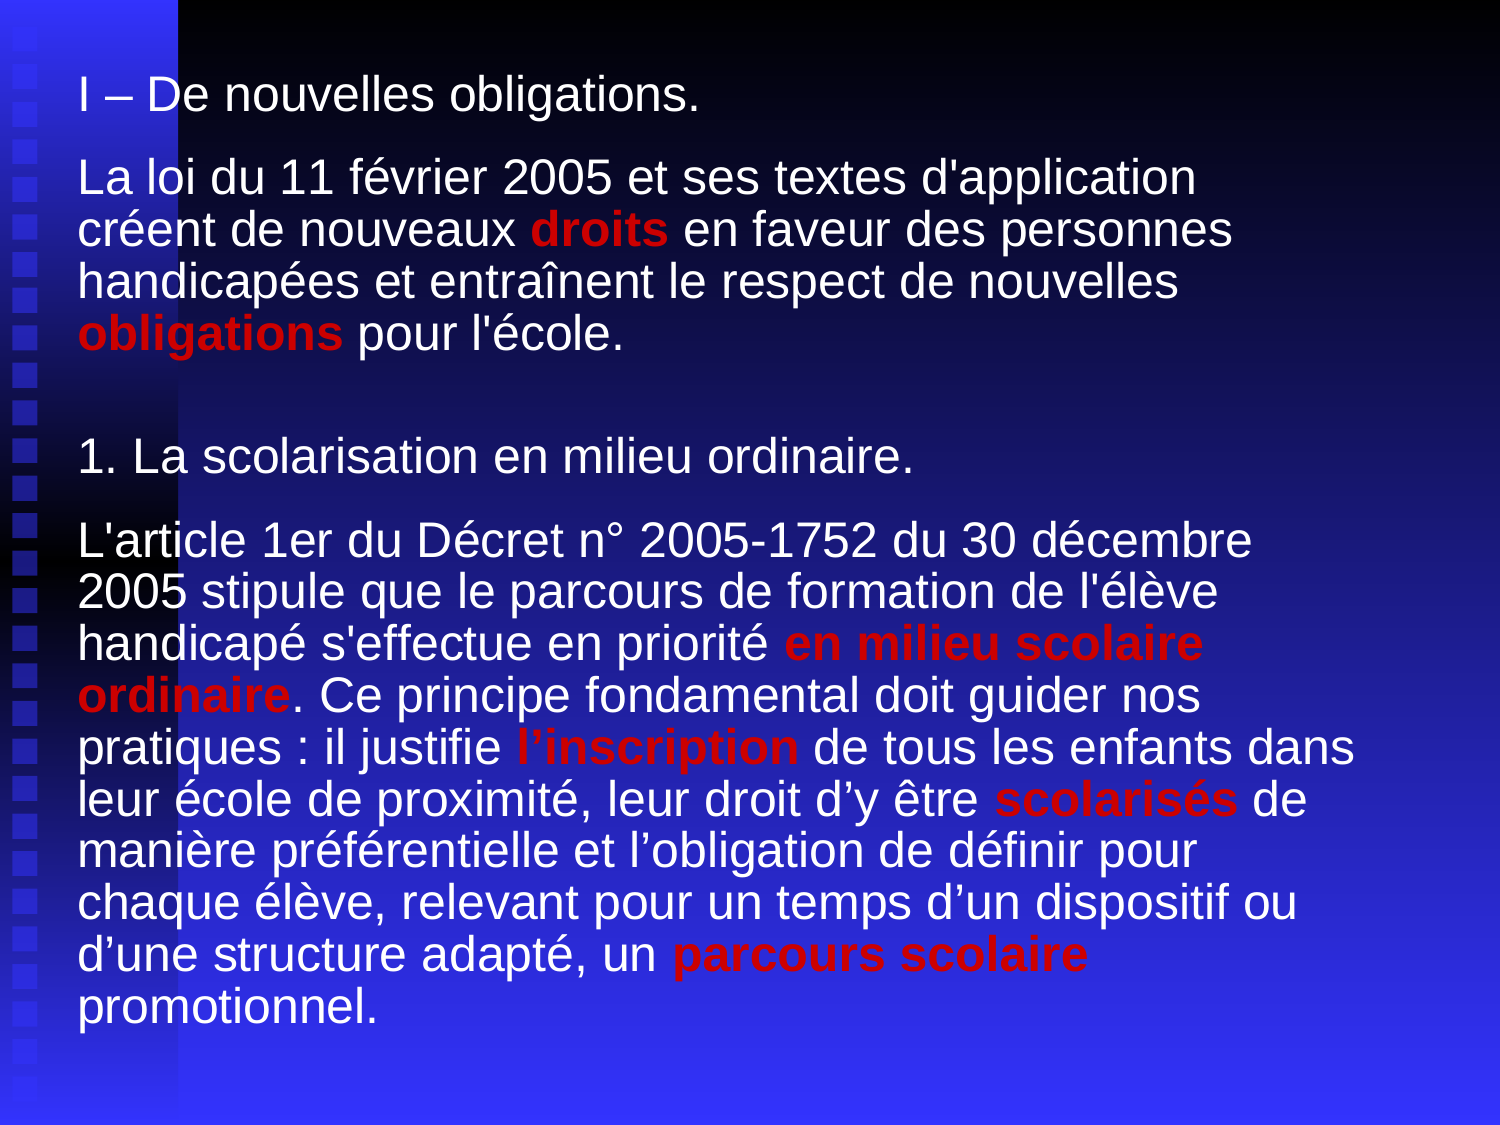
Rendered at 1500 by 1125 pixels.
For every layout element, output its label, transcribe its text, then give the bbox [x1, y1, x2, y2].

text_box 1. La scolarisation en milieu ordinaire. L'article 1er du Décret n° 2005-1752 du 30 décembre 2005 stipule que le parcours de formation de l'élève handicapé s'effectue en priorité en milieu scolaire ordinaire. Ce principe fondamental doit guider nos pratiques : il justifie l’inscription de tous les enfants dans leur école de proximité, leur droit d’y être scolarisés de manière préférentielle et l’obligation de définir pour chaque élève, relevant pour un temps d’un dispositif ou d’une structure adapté, un parcours scolaire promotionnel. [62, 424, 1388, 1042]
text_box I – De nouvelles obligations. La loi du 11 février 2005 et ses textes d'application créent de nouveaux droits en faveur des personnes handicapées et entraînent le respect de nouvelles obligations pour l'école. [62, 62, 1338, 369]
